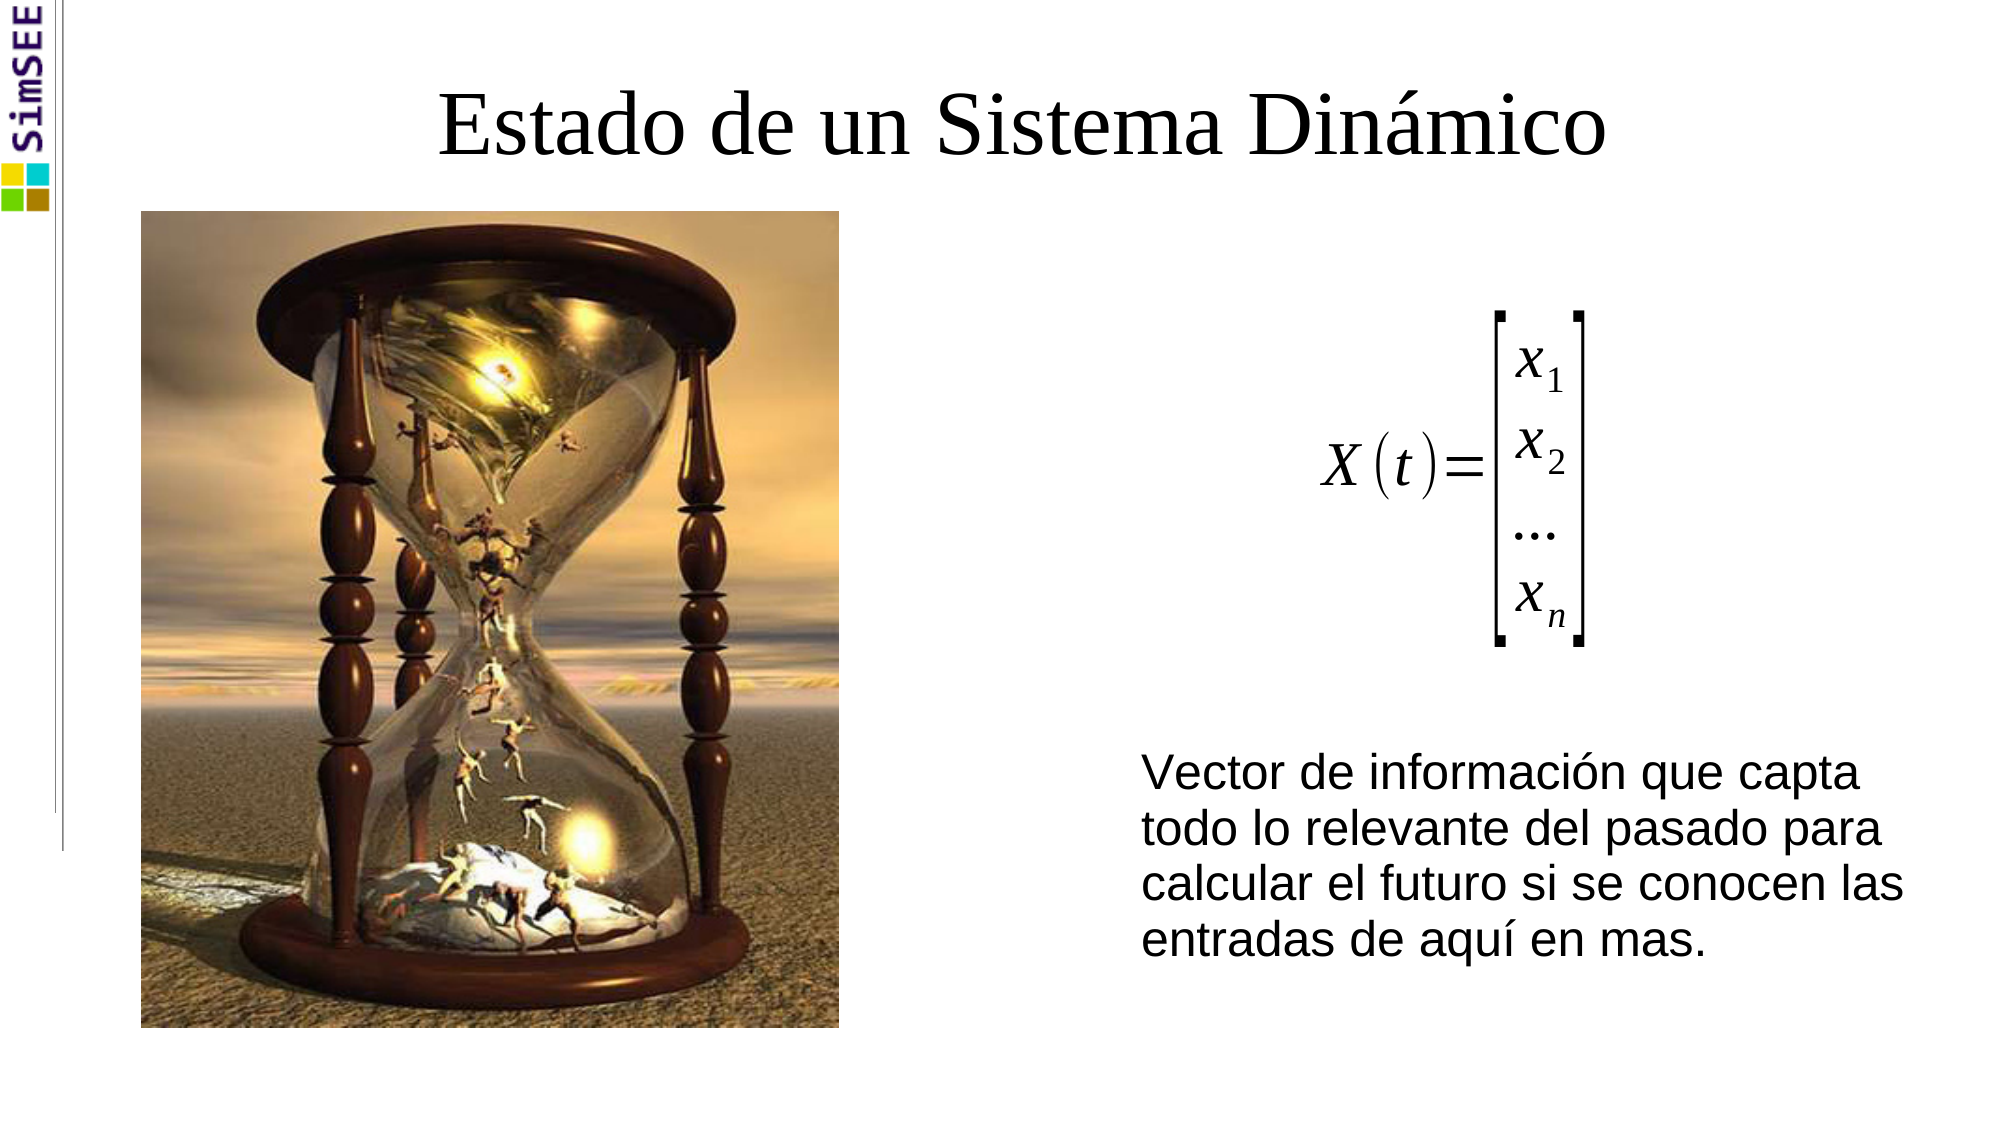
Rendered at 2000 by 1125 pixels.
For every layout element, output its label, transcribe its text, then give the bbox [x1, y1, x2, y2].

picture [141, 211, 839, 1028]
title Estado de un Sistema Dinámico [335, 47, 1713, 189]
chart [1311, 307, 1595, 651]
text_box Vector de información que capta todo lo relevante del pasado para calcular el futuro si se conocen las entradas de aquí en mas. [1141, 744, 1938, 983]
picture [0, 162, 51, 213]
picture [0, 5, 52, 154]
